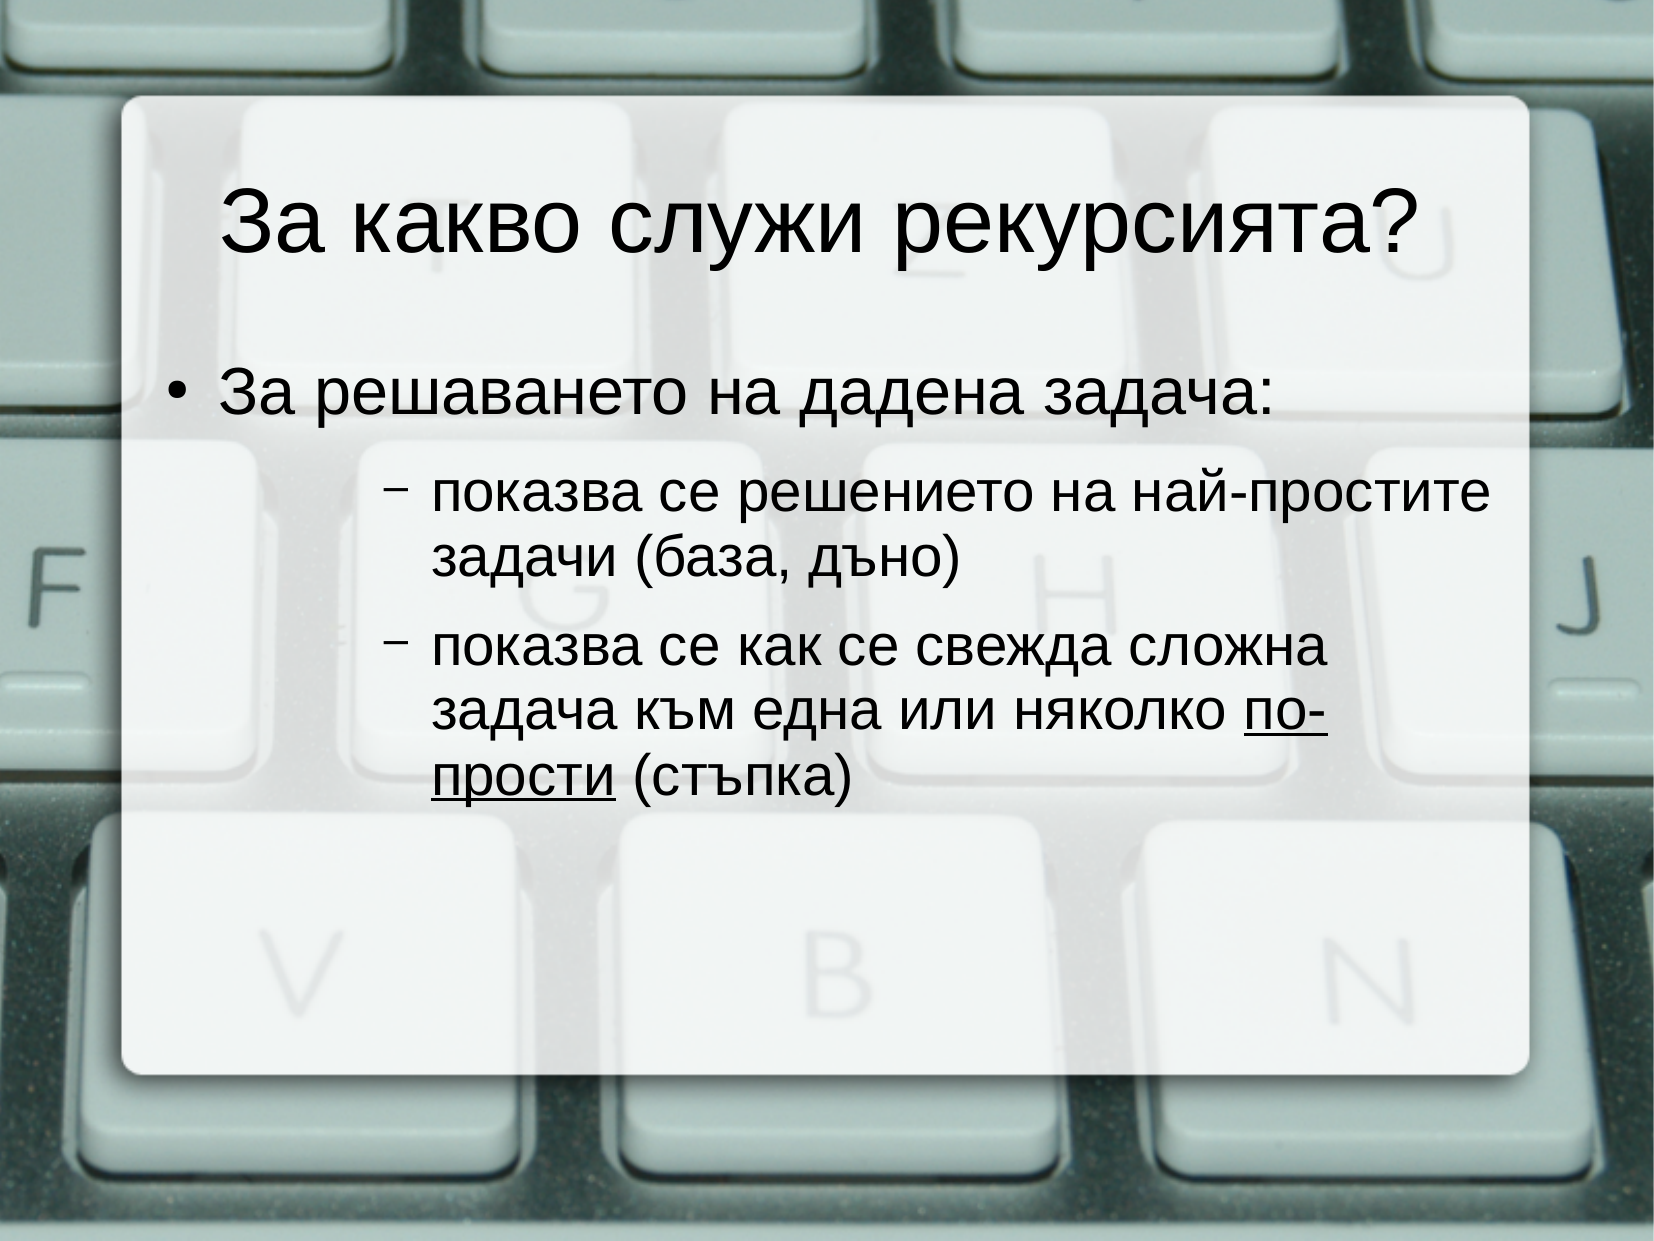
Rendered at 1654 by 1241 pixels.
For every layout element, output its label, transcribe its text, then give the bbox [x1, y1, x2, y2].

picture [0, 0, 1654, 1241]
title За какво служи рекурсията? [135, 117, 1506, 325]
list За решаването на дадена задача: показва се решението на най-простите задачи (база, дъно) показва се как се свежда сложна задача към една или няколко по-прости (стъпка) [147, 354, 1506, 1074]
